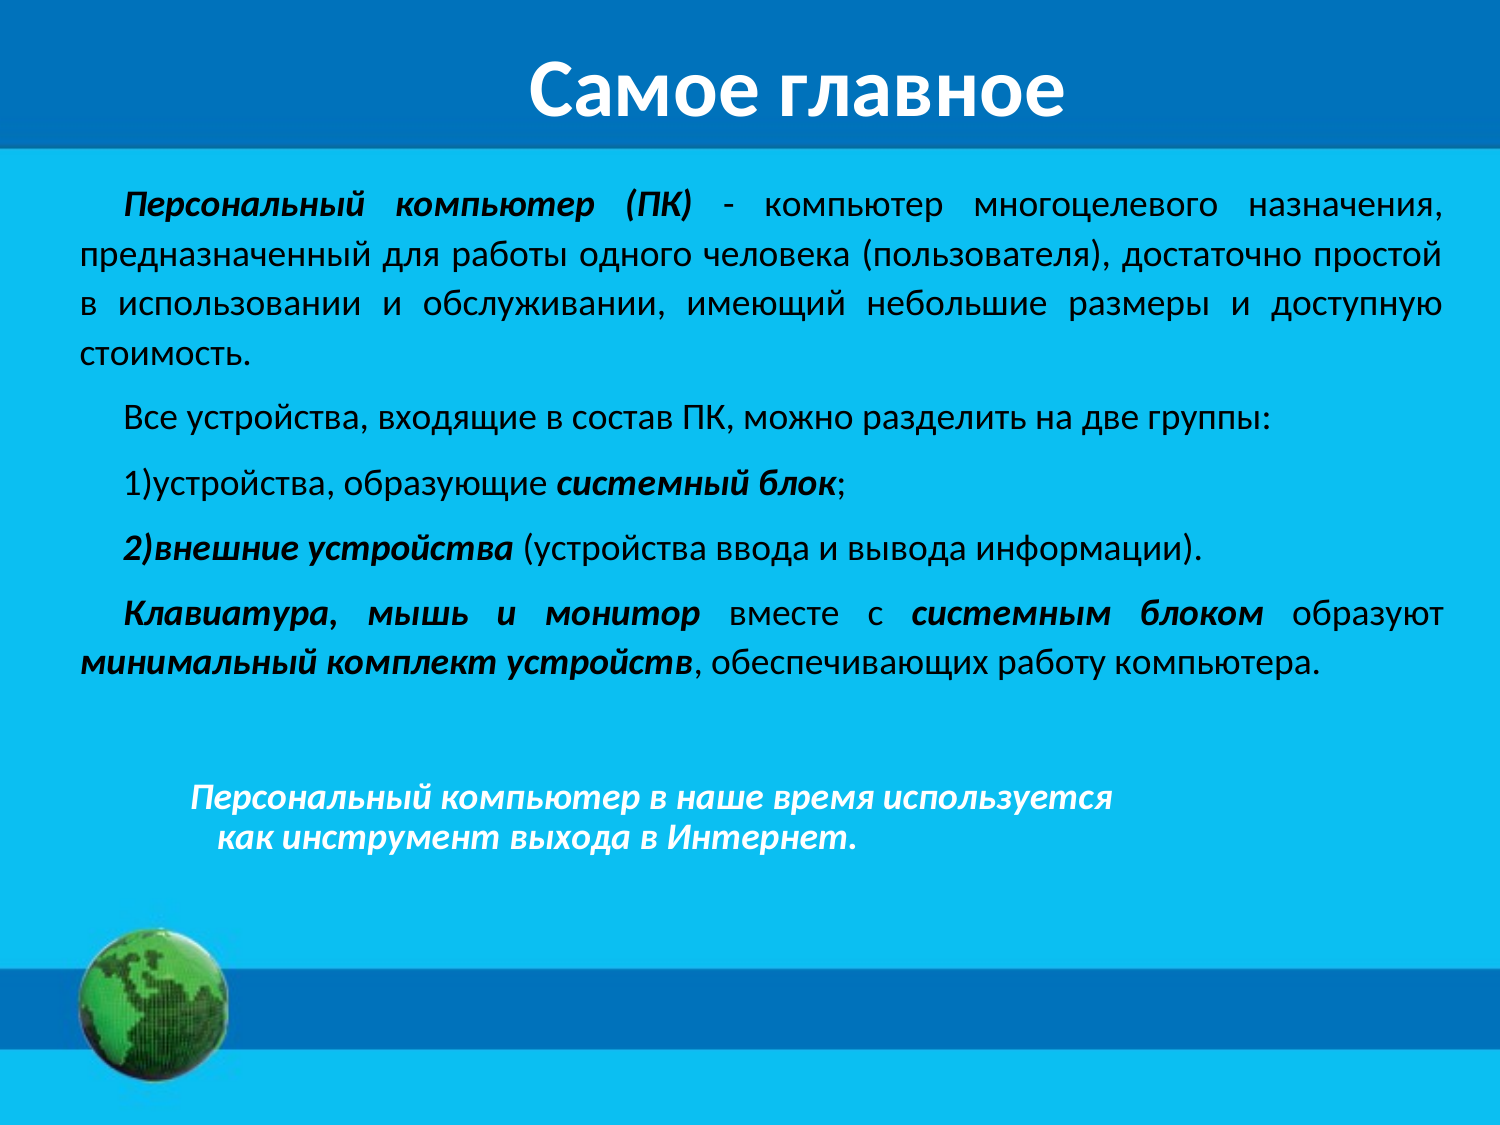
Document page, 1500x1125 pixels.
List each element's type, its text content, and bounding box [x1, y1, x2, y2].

text_box Персональный компьютер (ПК) - компьютер многоцелевого назначения, предназначенный для работы одного человека (пользователя), достаточно простой в использовании и обслуживании, имеющий небольшие размеры и доступную стоимость. Все устройства, входящие в состав ПК, можно разделить на две группы: устройства, образующие системный блок; внешние устройства (устройства ввода и вывода информации). Клавиатура, мышь и монитор вместе с системным блоком образуют минимальный комплект устройств, обеспечивающих работу компьютера. Персональный компьютер в наше время используется как инструмент выхода в Интернет. [64, 166, 1459, 866]
text_box Самое главное [171, 30, 1426, 135]
picture [0, 0, 1500, 146]
picture [0, 924, 1500, 1084]
